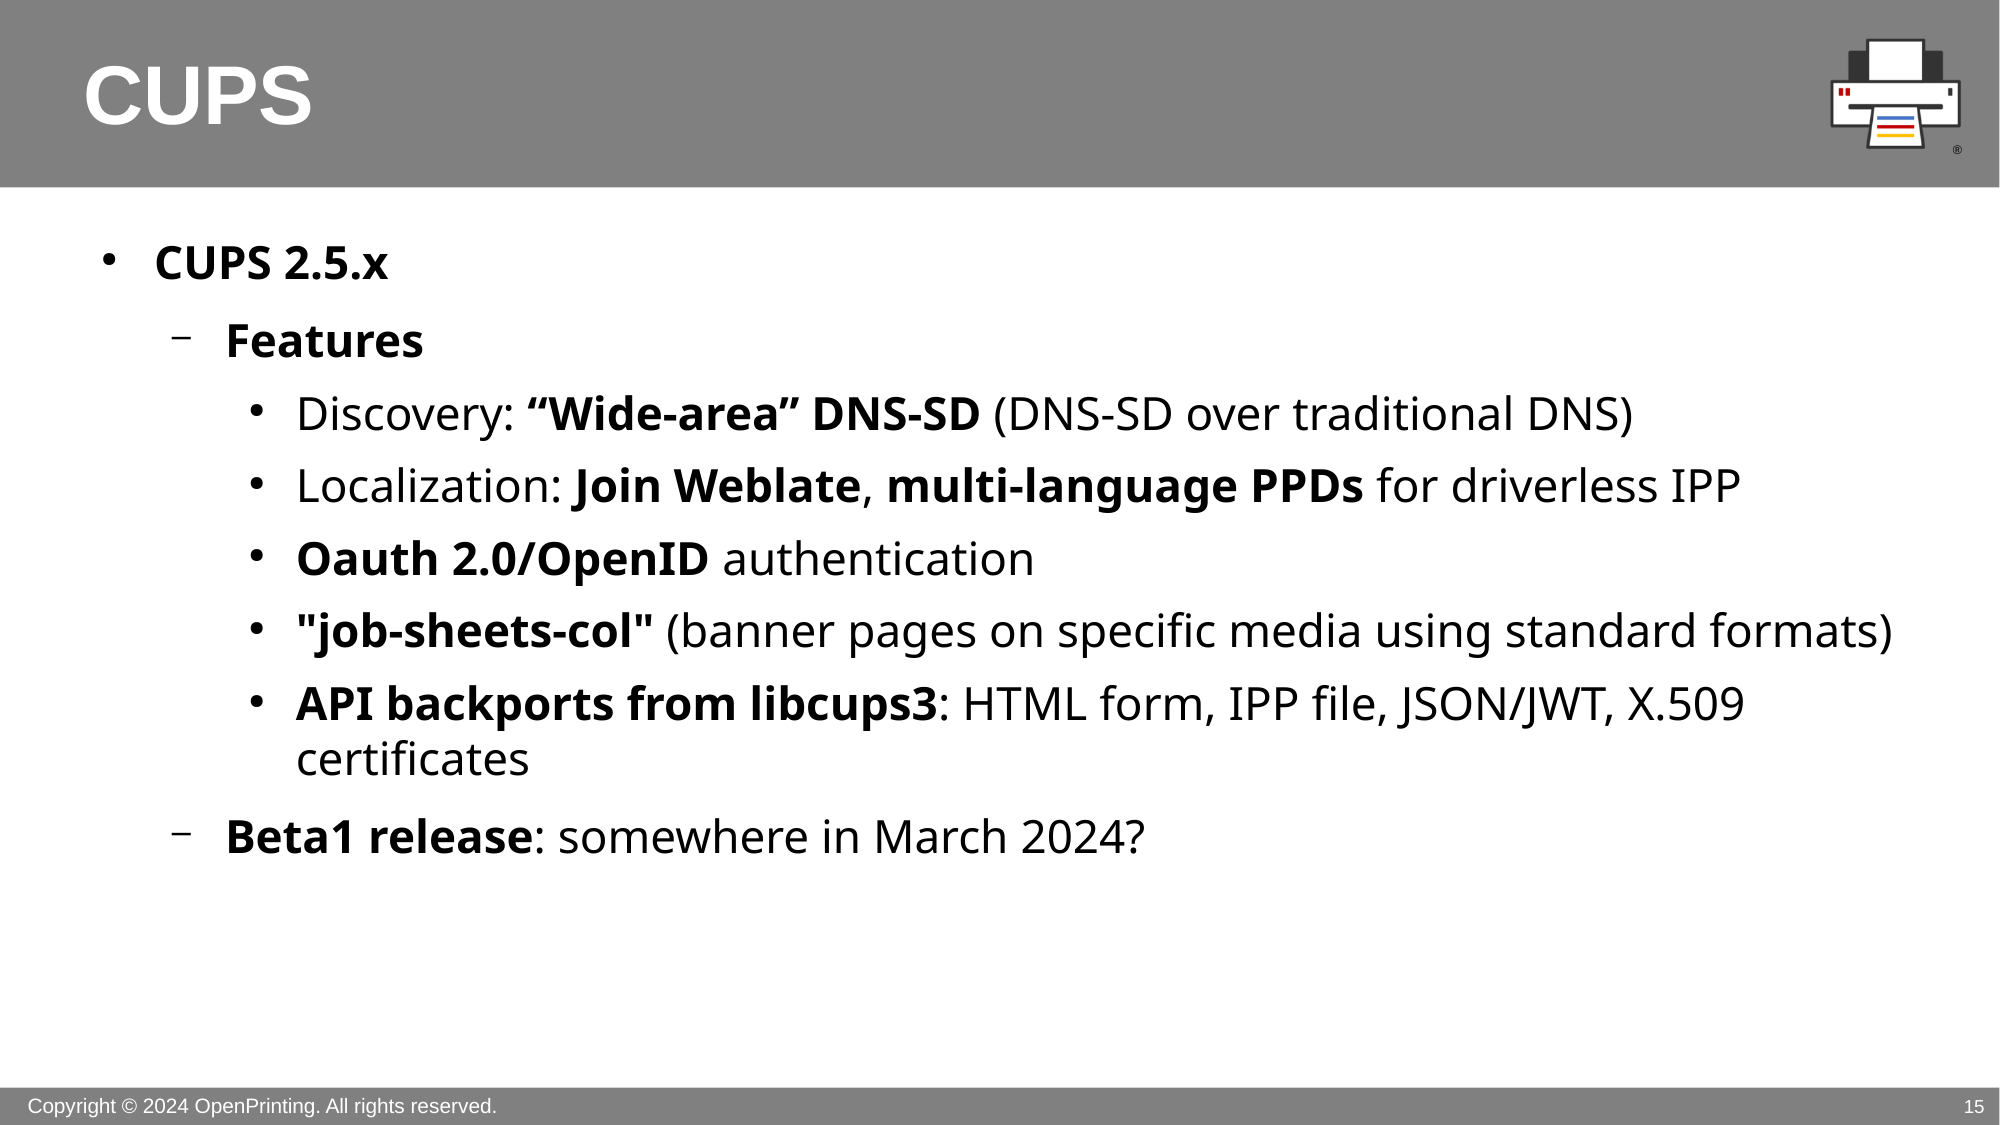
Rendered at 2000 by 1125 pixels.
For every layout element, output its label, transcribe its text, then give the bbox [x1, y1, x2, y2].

title CUPS [75, 7, 1786, 175]
picture [1825, 33, 1966, 154]
list CUPS 2.5.x Features Discovery: “Wide-area” DNS-SD (DNS-SD over traditional DNS) Localization: Join Weblate, multi-language PPDs for driverless IPP Oauth 2.0/OpenID authentication "job-sheets-col" (banner pages on specific media using standard formats) API backports from libcups3: HTML form, IPP file, JSON/JWT, X.509 certificates Beta1 release: somewhere in March 2024? [75, 224, 1936, 1067]
